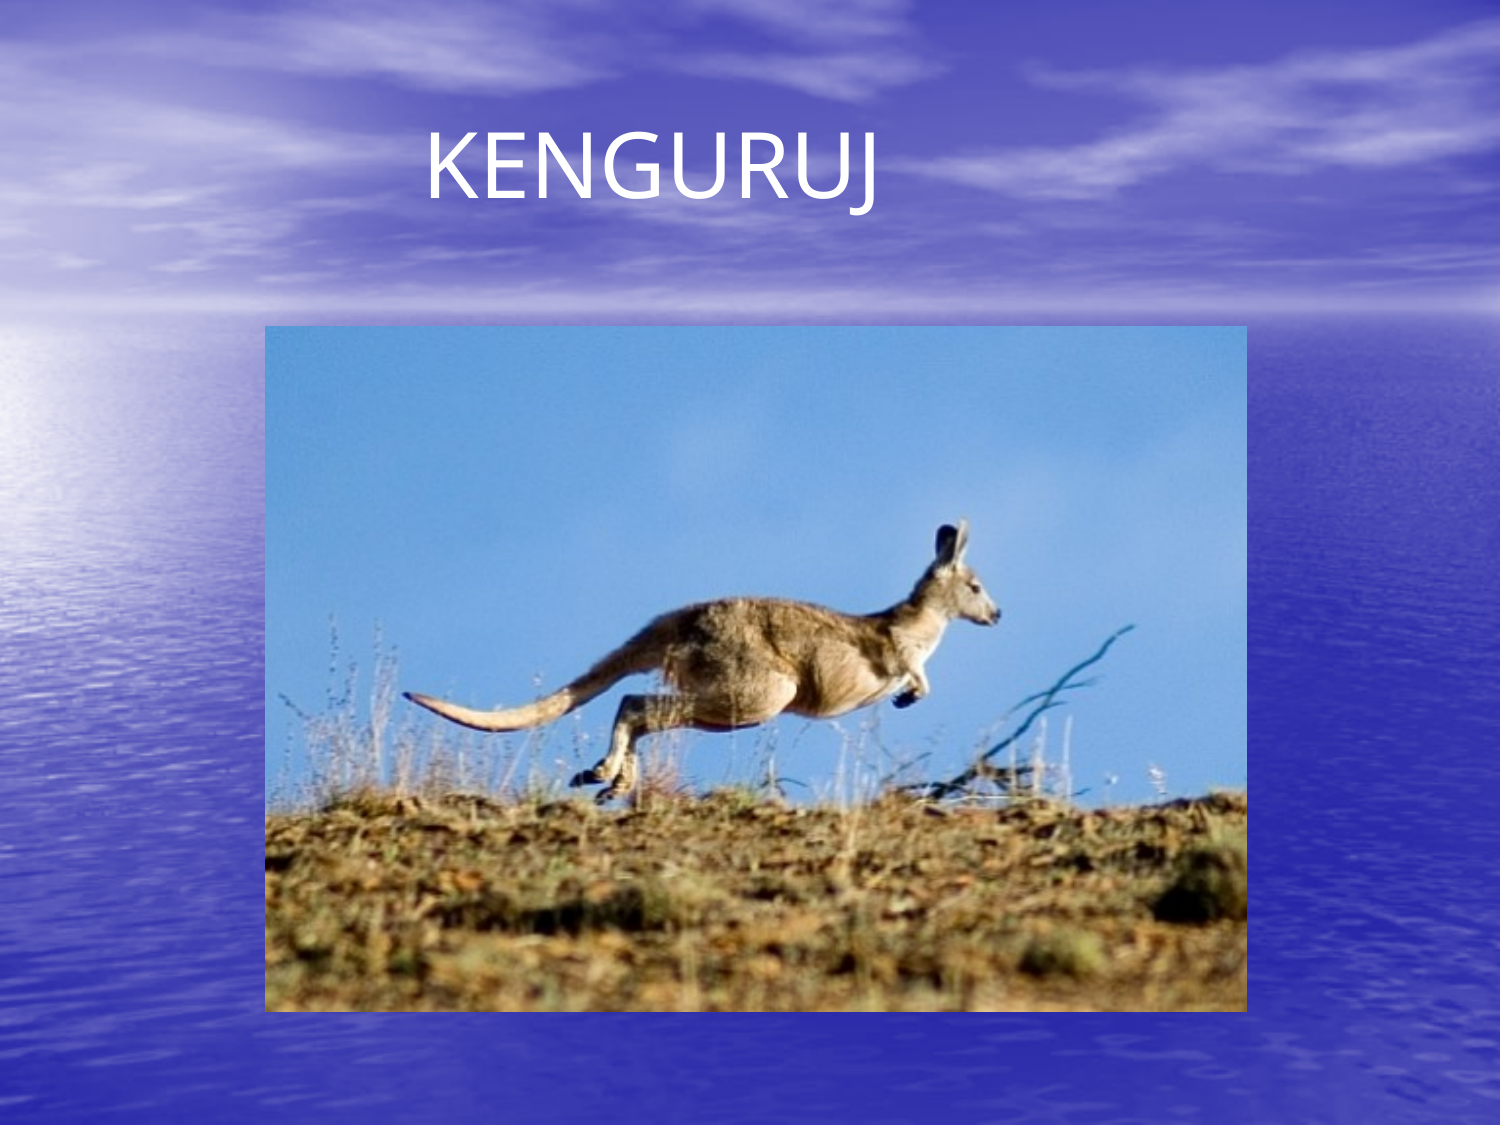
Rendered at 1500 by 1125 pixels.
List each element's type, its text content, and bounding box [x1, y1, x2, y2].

title KENGURUJ [75, 47, 1425, 275]
picture [0, 0, 1500, 1125]
